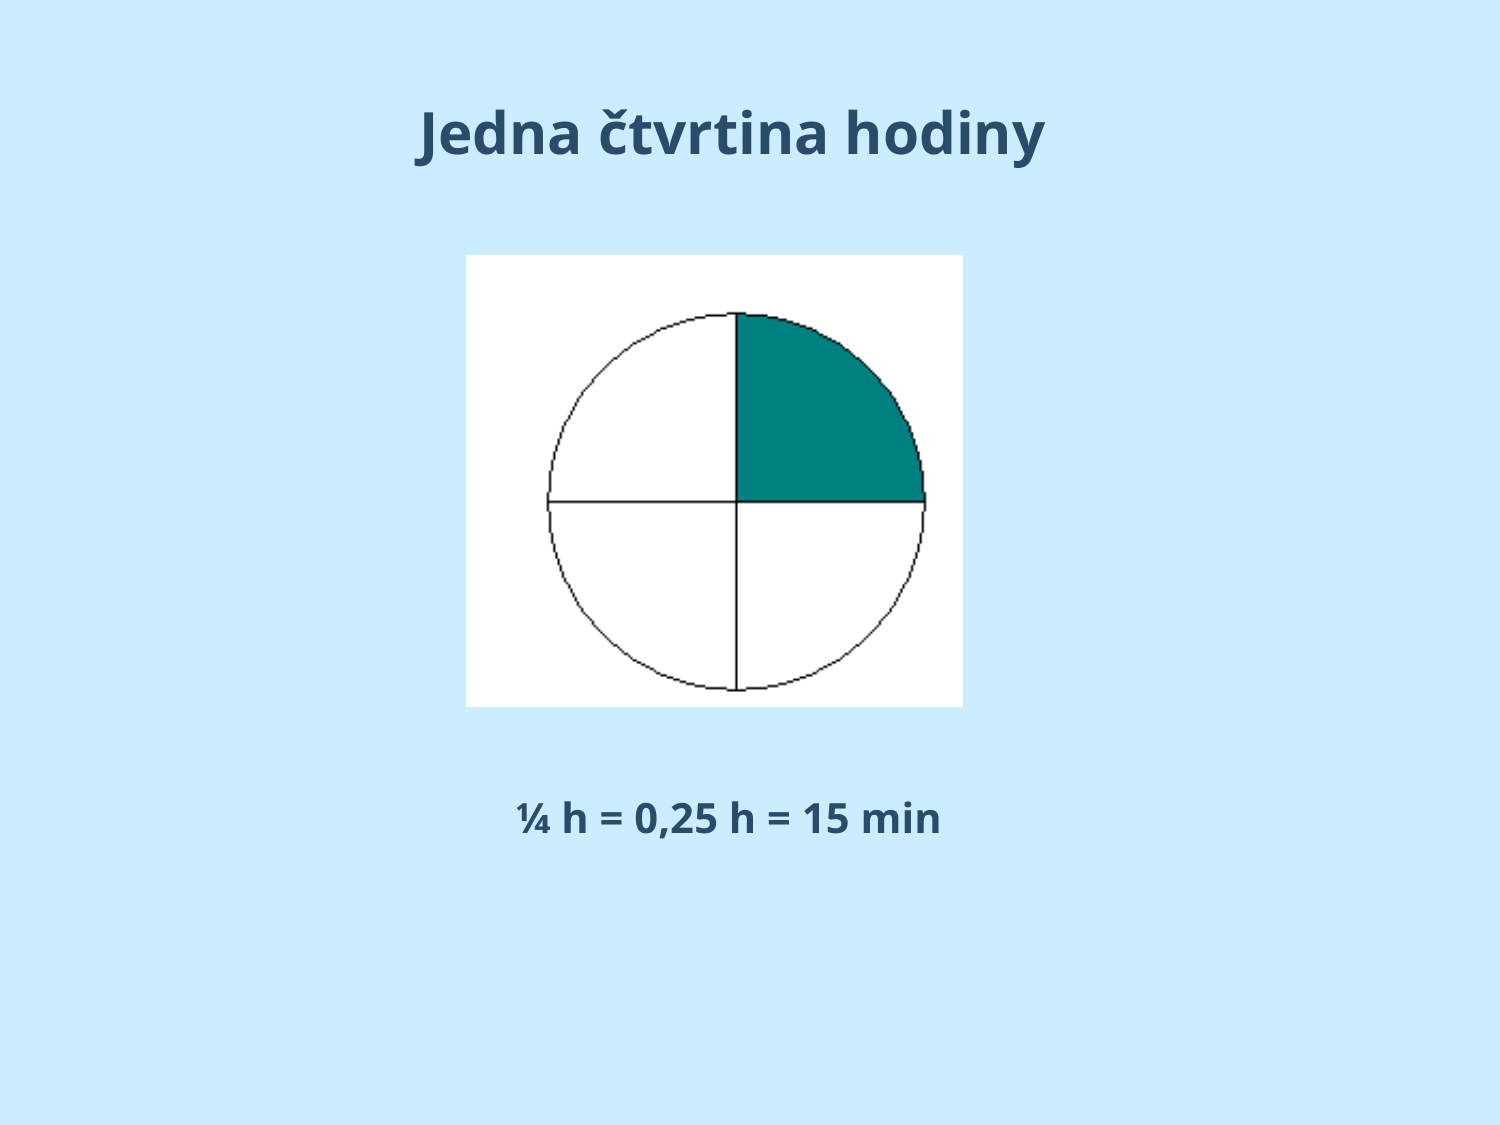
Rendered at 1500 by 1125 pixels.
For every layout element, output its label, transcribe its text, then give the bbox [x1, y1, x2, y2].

chart [466, 255, 963, 707]
text_box ¼ h = 0,25 h = 15 min [88, 763, 1370, 870]
text_box Jedna čtvrtina hodiny [76, 78, 1388, 185]
